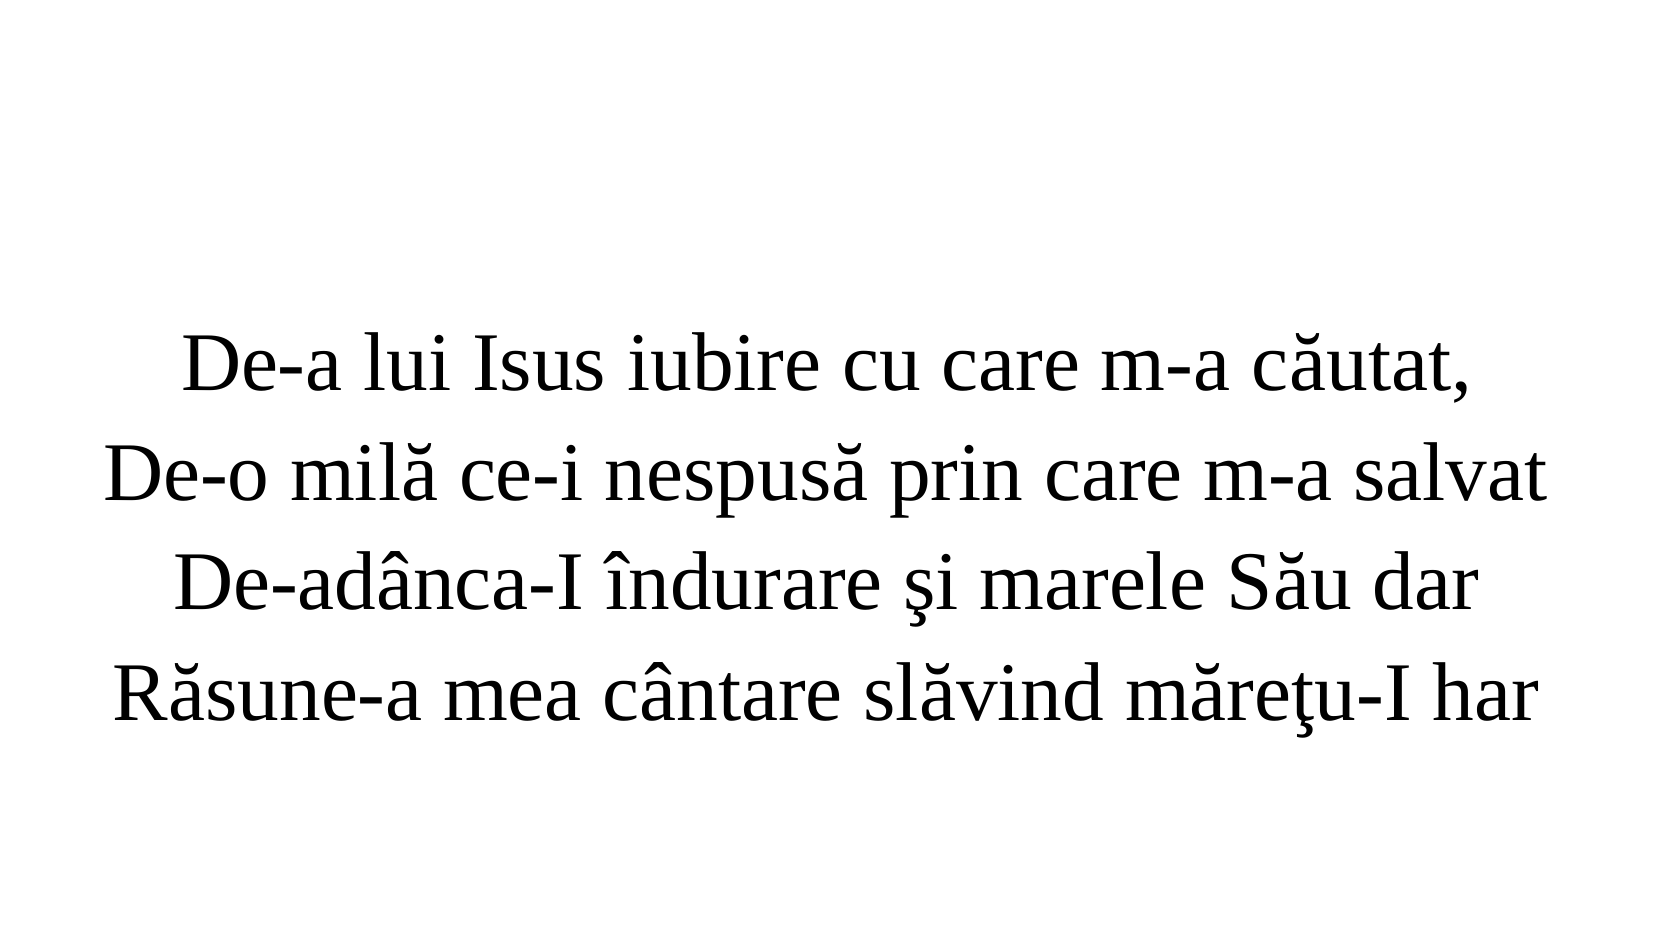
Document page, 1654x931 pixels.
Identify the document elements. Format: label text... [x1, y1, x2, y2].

subtitle De-a lui Isus iubire cu care m-a căutat, De-o milă ce-i nespusă prin care m-a salvat De-adânca-I îndurare şi marele Său dar Răsune-a mea cântare slăvind măreţu-I har [0, 289, 1654, 671]
